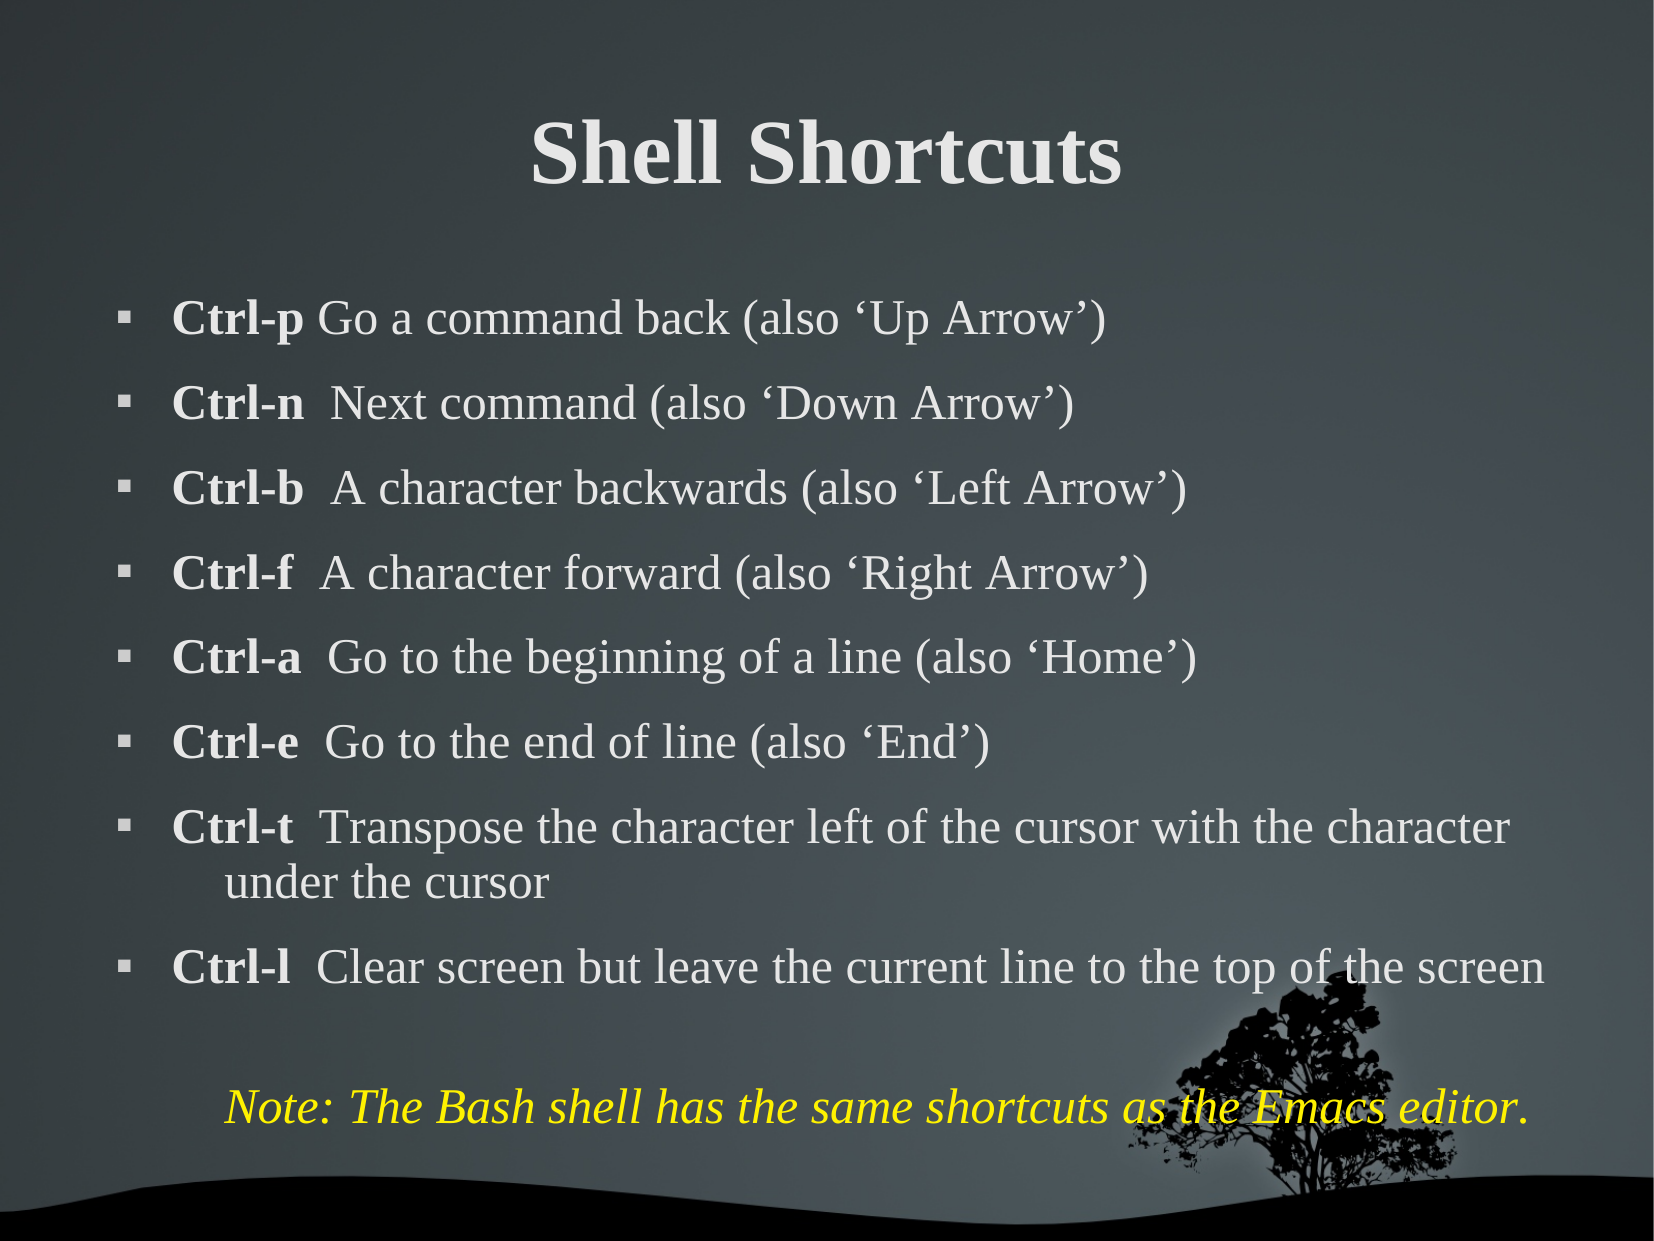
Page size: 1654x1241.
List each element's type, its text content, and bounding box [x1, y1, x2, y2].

list Ctrl-p Go a command back (also ‘Up Arrow’) Ctrl-n Next command (also ‘Down Arrow’) Ctrl-b A character backwards (also ‘Left Arrow’) Ctrl-f A character forward (also ‘Right Arrow’) Ctrl-a Go to the beginning of a line (also ‘Home’) Ctrl-e Go to the end of line (also ‘End’) Ctrl-t Transpose the character left of the cursor with the character under the cursor Ctrl-l Clear screen but leave the current line to the top of the screen Note: The Bash shell has the same shortcuts as the Emacs editor. [82, 290, 1571, 1241]
title Shell Shortcuts [82, 19, 1571, 287]
picture [0, 0, 1654, 1241]
